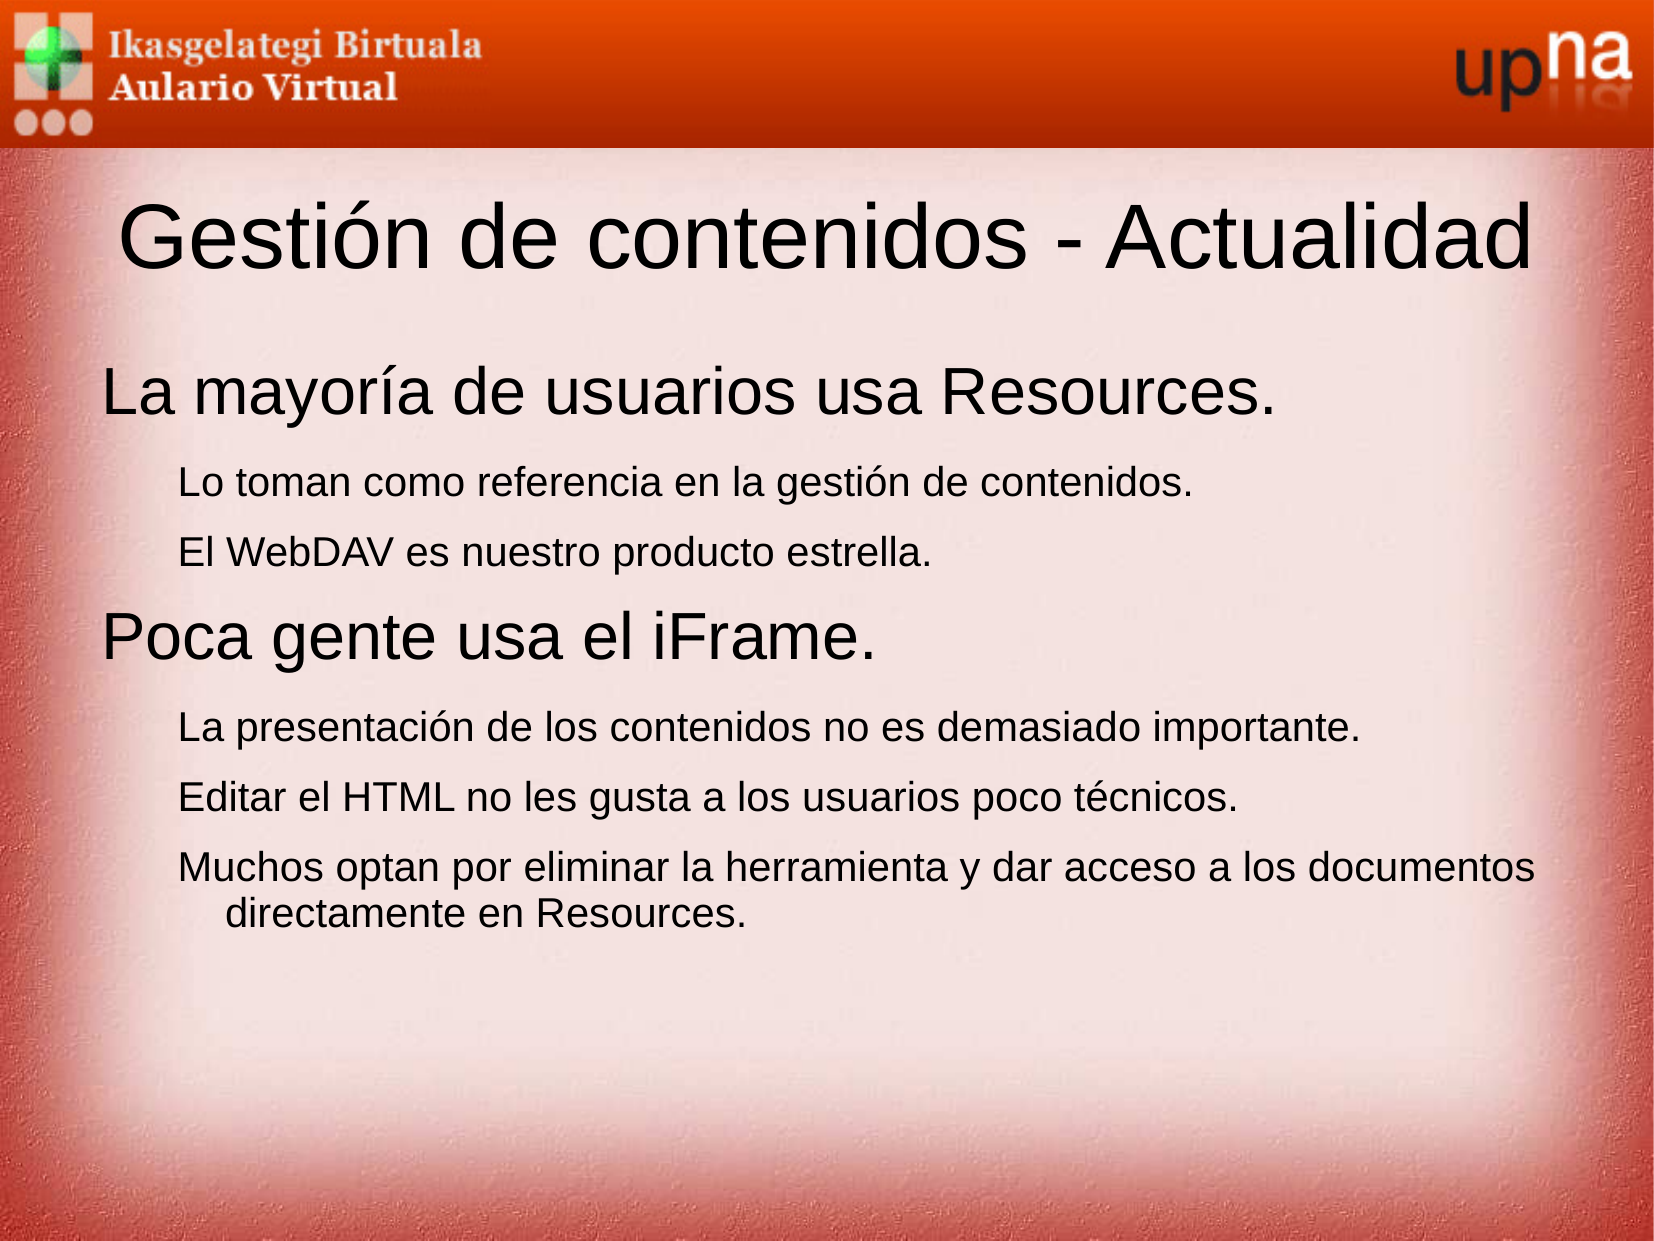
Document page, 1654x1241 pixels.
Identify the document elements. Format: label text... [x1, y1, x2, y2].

title Gestión de contenidos - Actualidad [59, 147, 1595, 325]
picture [0, 0, 1654, 1241]
list La mayoría de usuarios usa Resources. Lo toman como referencia en la gestión de contenidos. El WebDAV es nuestro producto estrella. Poca gente usa el iFrame. La presentación de los contenidos no es demasiado importante. Editar el HTML no les gusta a los usuarios poco técnicos. Muchos optan por eliminar la herramienta y dar acceso a los documentos directamente en Resources. [83, 354, 1572, 1095]
